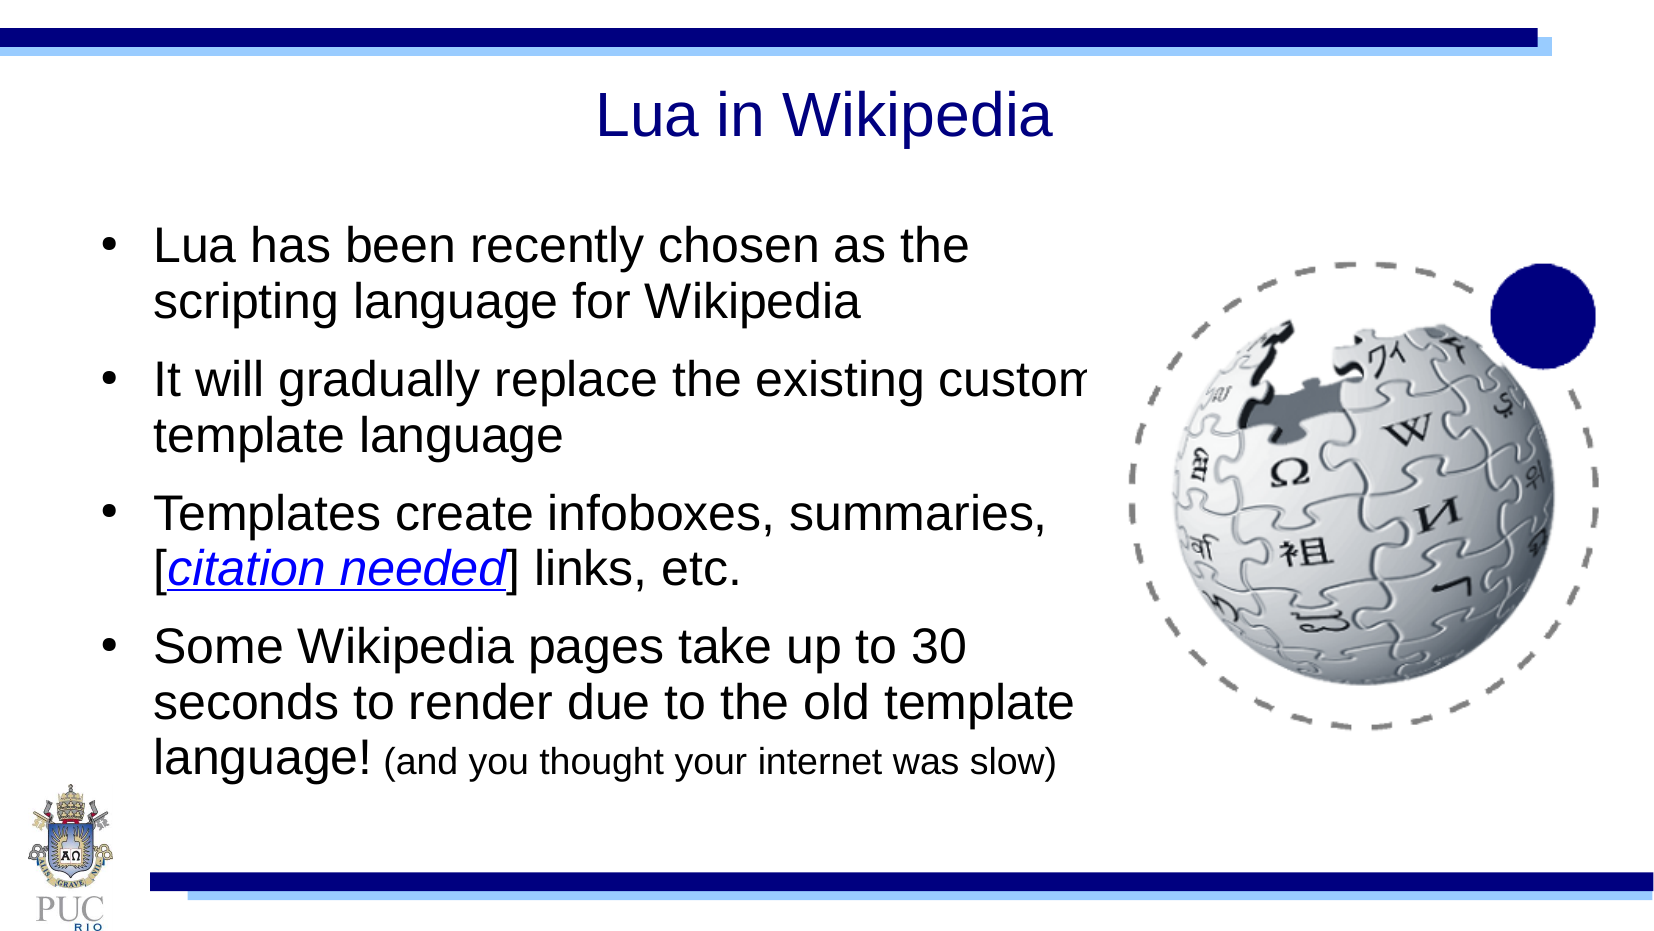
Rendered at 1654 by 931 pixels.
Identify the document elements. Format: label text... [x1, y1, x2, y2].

picture [1087, 214, 1624, 751]
picture [28, 784, 113, 931]
list Lua has been recently chosen as the scripting language for Wikipedia It will gradually replace the existing custom template language Templates create infoboxes, summaries, [citation needed] links, etc. Some Wikipedia pages take up to 30 seconds to render due to the old template language! (and you thought your internet was slow) [82, 217, 1126, 786]
title Lua in Wikipedia [37, 37, 1613, 193]
